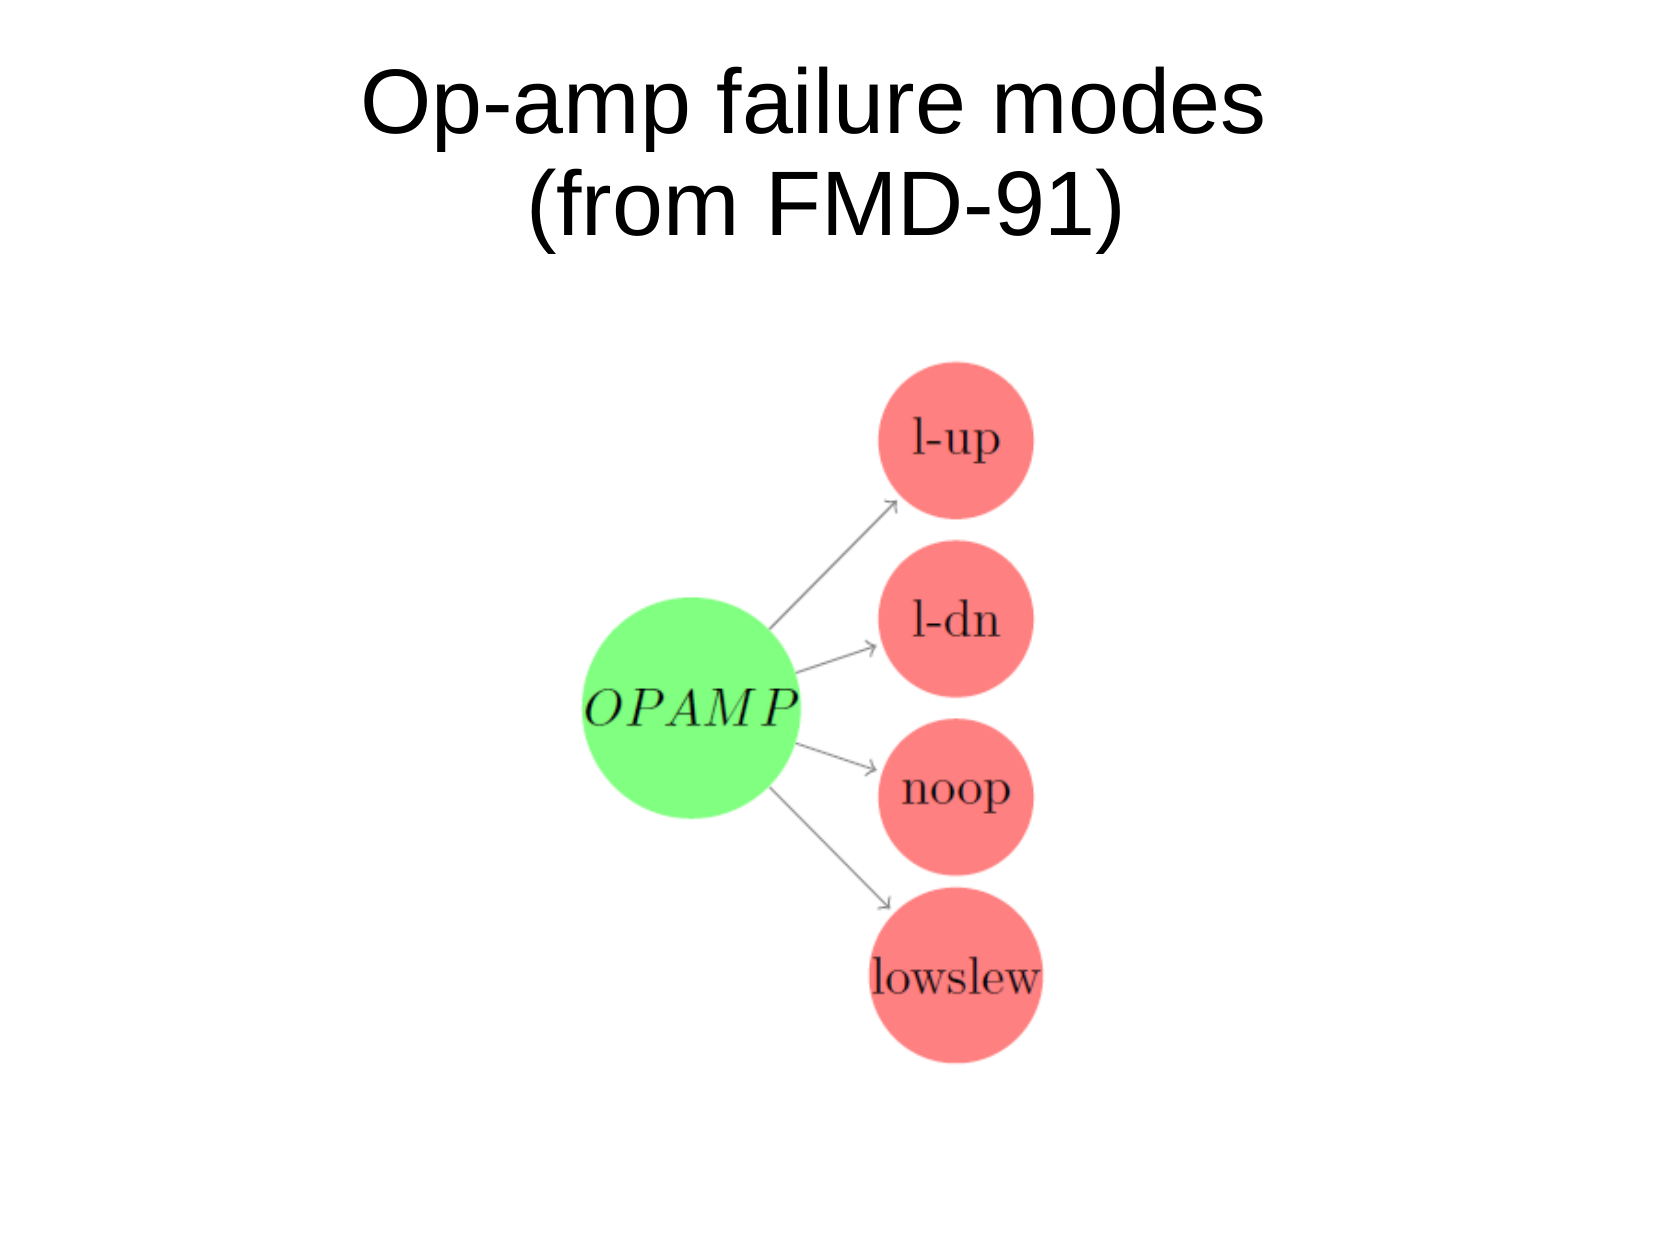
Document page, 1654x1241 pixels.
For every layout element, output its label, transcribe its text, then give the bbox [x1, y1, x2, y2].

title Op-amp failure modes (from FMD-91) [82, 49, 1571, 257]
picture [531, 274, 1137, 1093]
